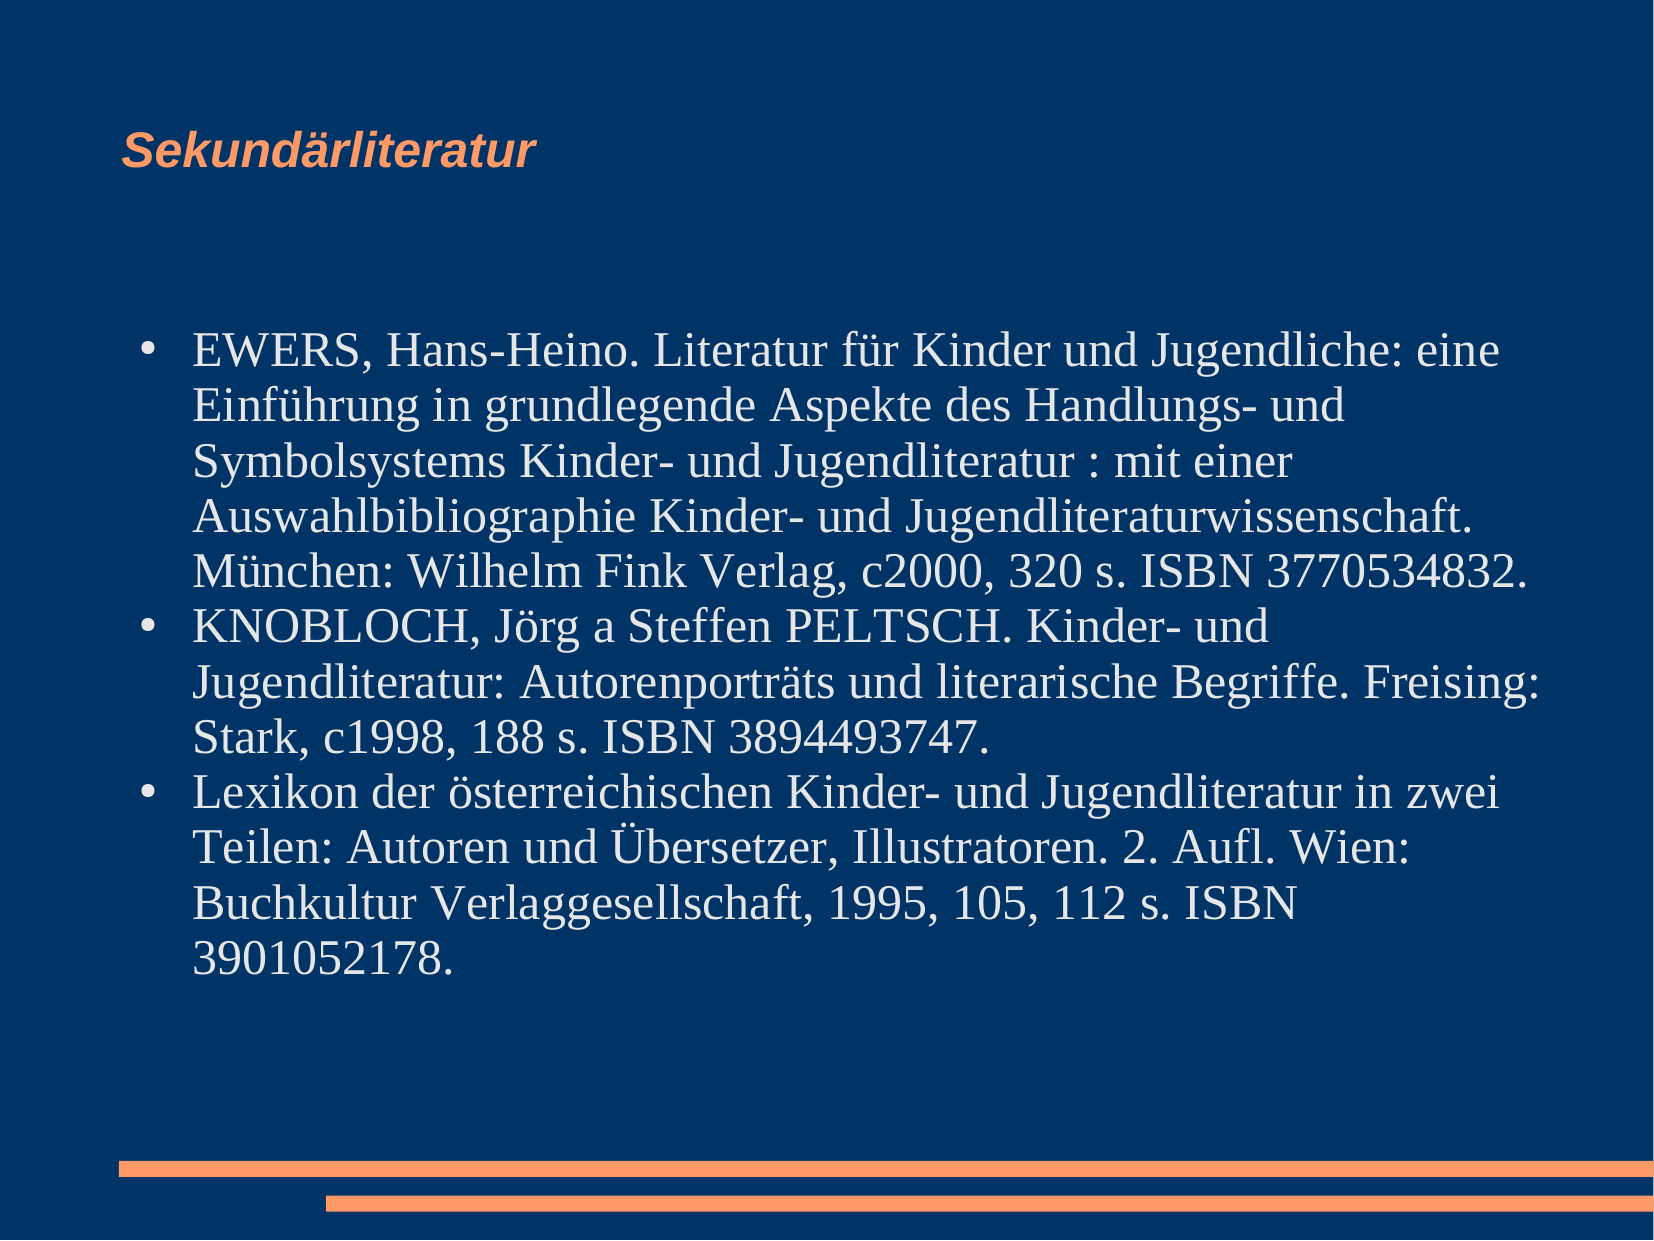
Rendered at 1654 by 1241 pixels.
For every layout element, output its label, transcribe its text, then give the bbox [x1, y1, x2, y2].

title Sekundärliteratur [121, 46, 1534, 254]
list EWERS, Hans-Heino. Literatur für Kinder und Jugendliche: eine Einführung in grundlegende Aspekte des Handlungs- und Symbolsystems Kinder- und Jugendliteratur : mit einer Auswahlbibliographie Kinder- und Jugendliteraturwissenschaft. München: Wilhelm Fink Verlag, c2000, 320 s. ISBN 3770534832. KNOBLOCH, Jörg a Steffen PELTSCH. Kinder- und Jugendliteratur: Autorenporträts und literarische Begriffe. Freising: Stark, c1998, 188 s. ISBN 3894493747. Lexikon der österreichischen Kinder- und Jugendliteratur in zwei Teilen: Autoren und Übersetzer, Illustratoren. 2. Aufl. Wien: Buchkultur Verlaggesellschaft, 1995, 105, 112 s. ISBN 3901052178. [121, 322, 1561, 1132]
